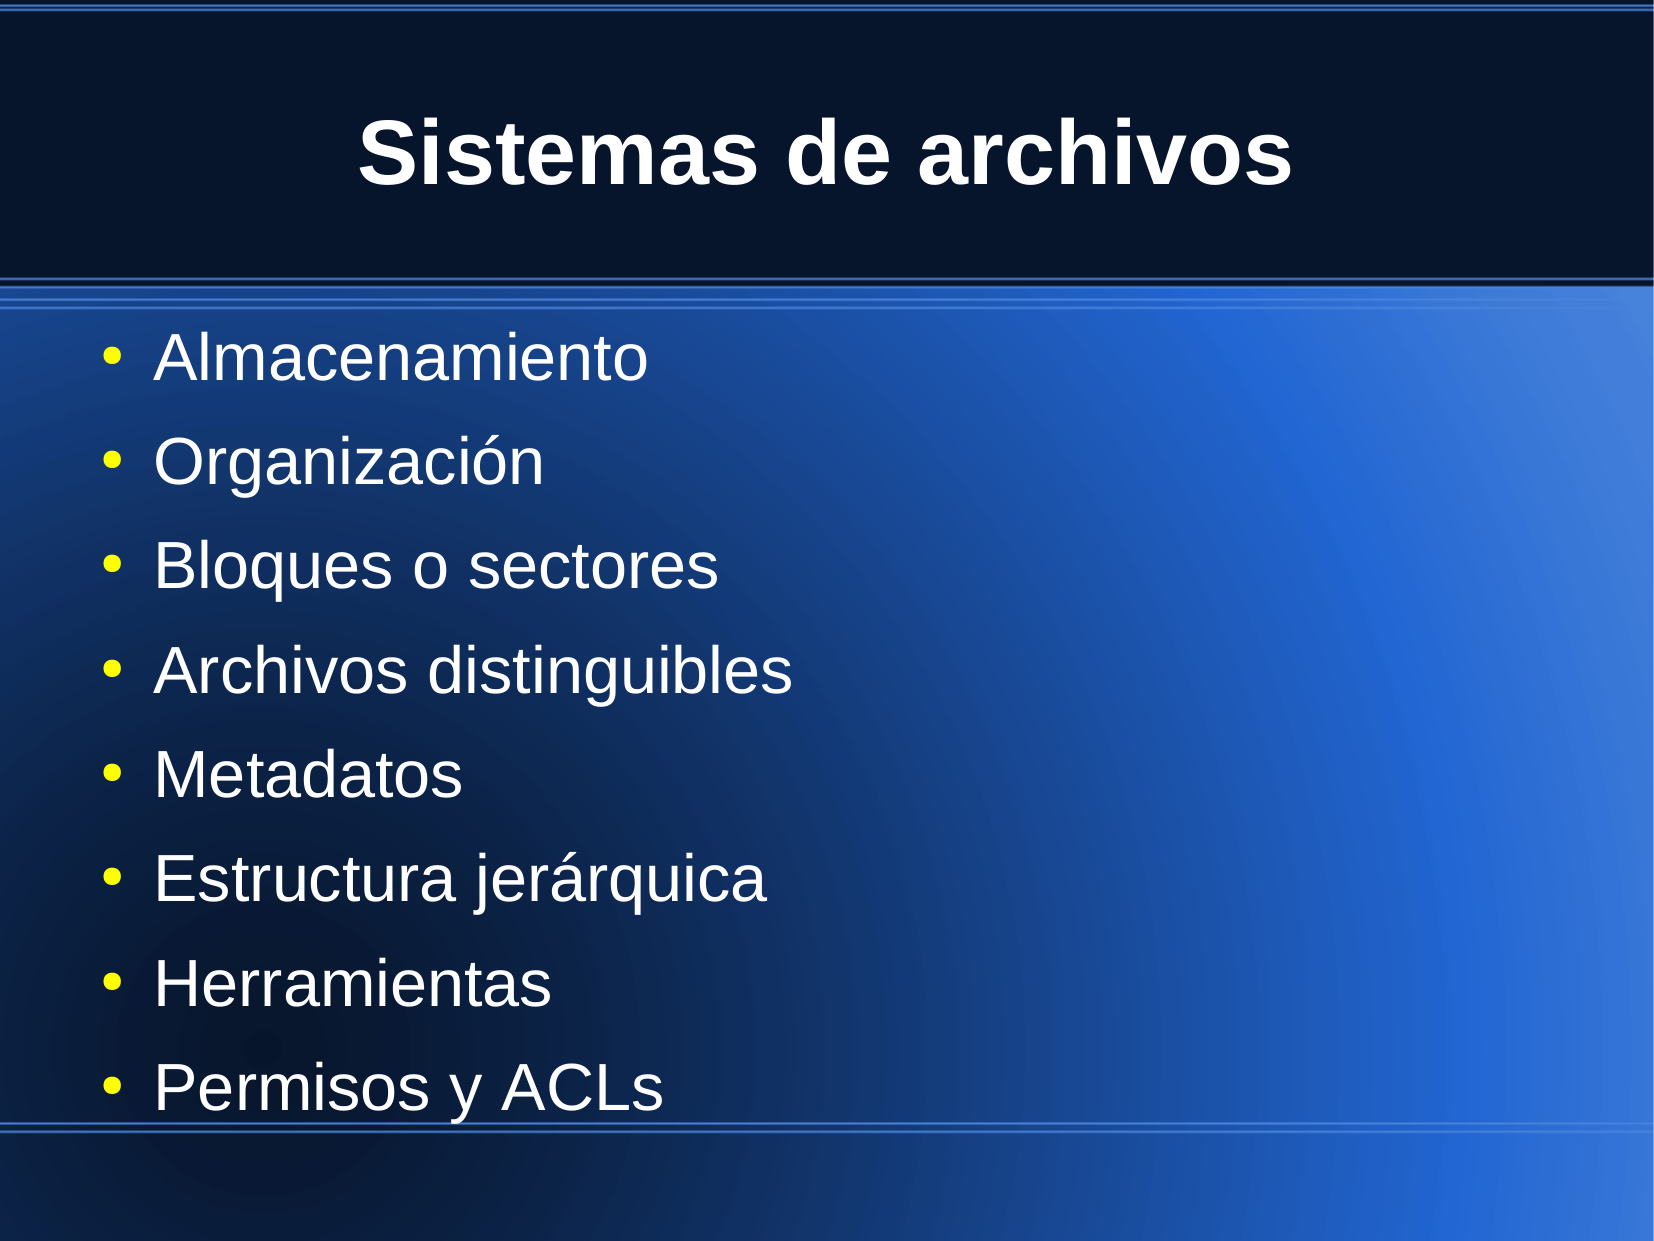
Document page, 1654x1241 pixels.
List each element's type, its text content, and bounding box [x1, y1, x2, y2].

picture [0, 0, 1654, 1241]
title Sistemas de archivos [82, 49, 1571, 257]
list Almacenamiento Organización Bloques o sectores Archivos distinguibles Metadatos Estructura jerárquica Herramientas Permisos y ACLs [82, 319, 1571, 1139]
